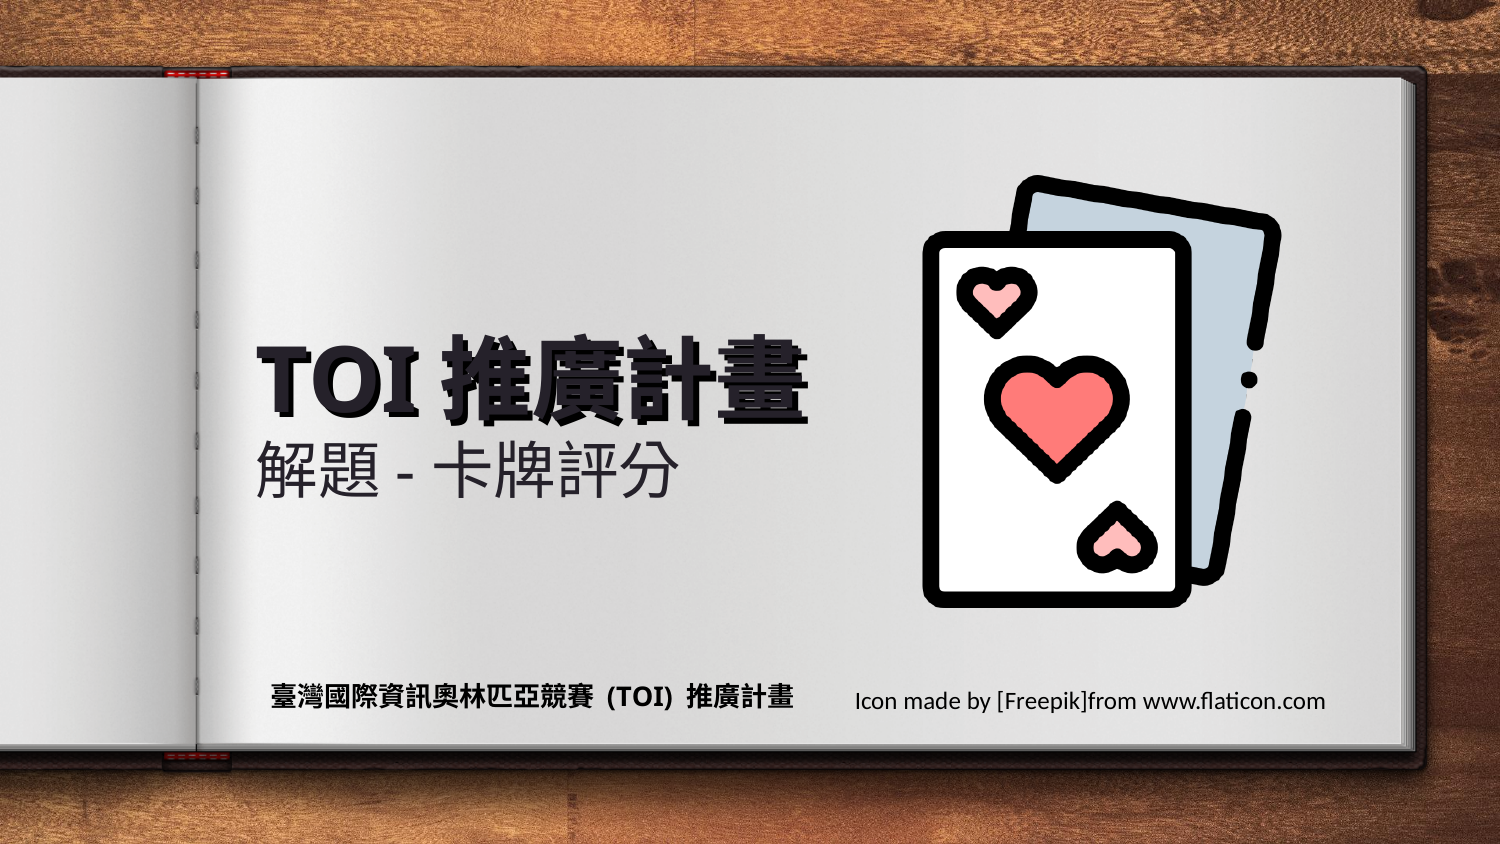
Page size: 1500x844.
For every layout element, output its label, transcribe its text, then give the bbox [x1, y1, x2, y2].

text_box Icon made by [Freepik]from www.flaticon.com [840, 677, 1364, 722]
title TOI推廣計畫 解題-卡牌評分 [240, 262, 885, 565]
picture [885, 176, 1318, 608]
